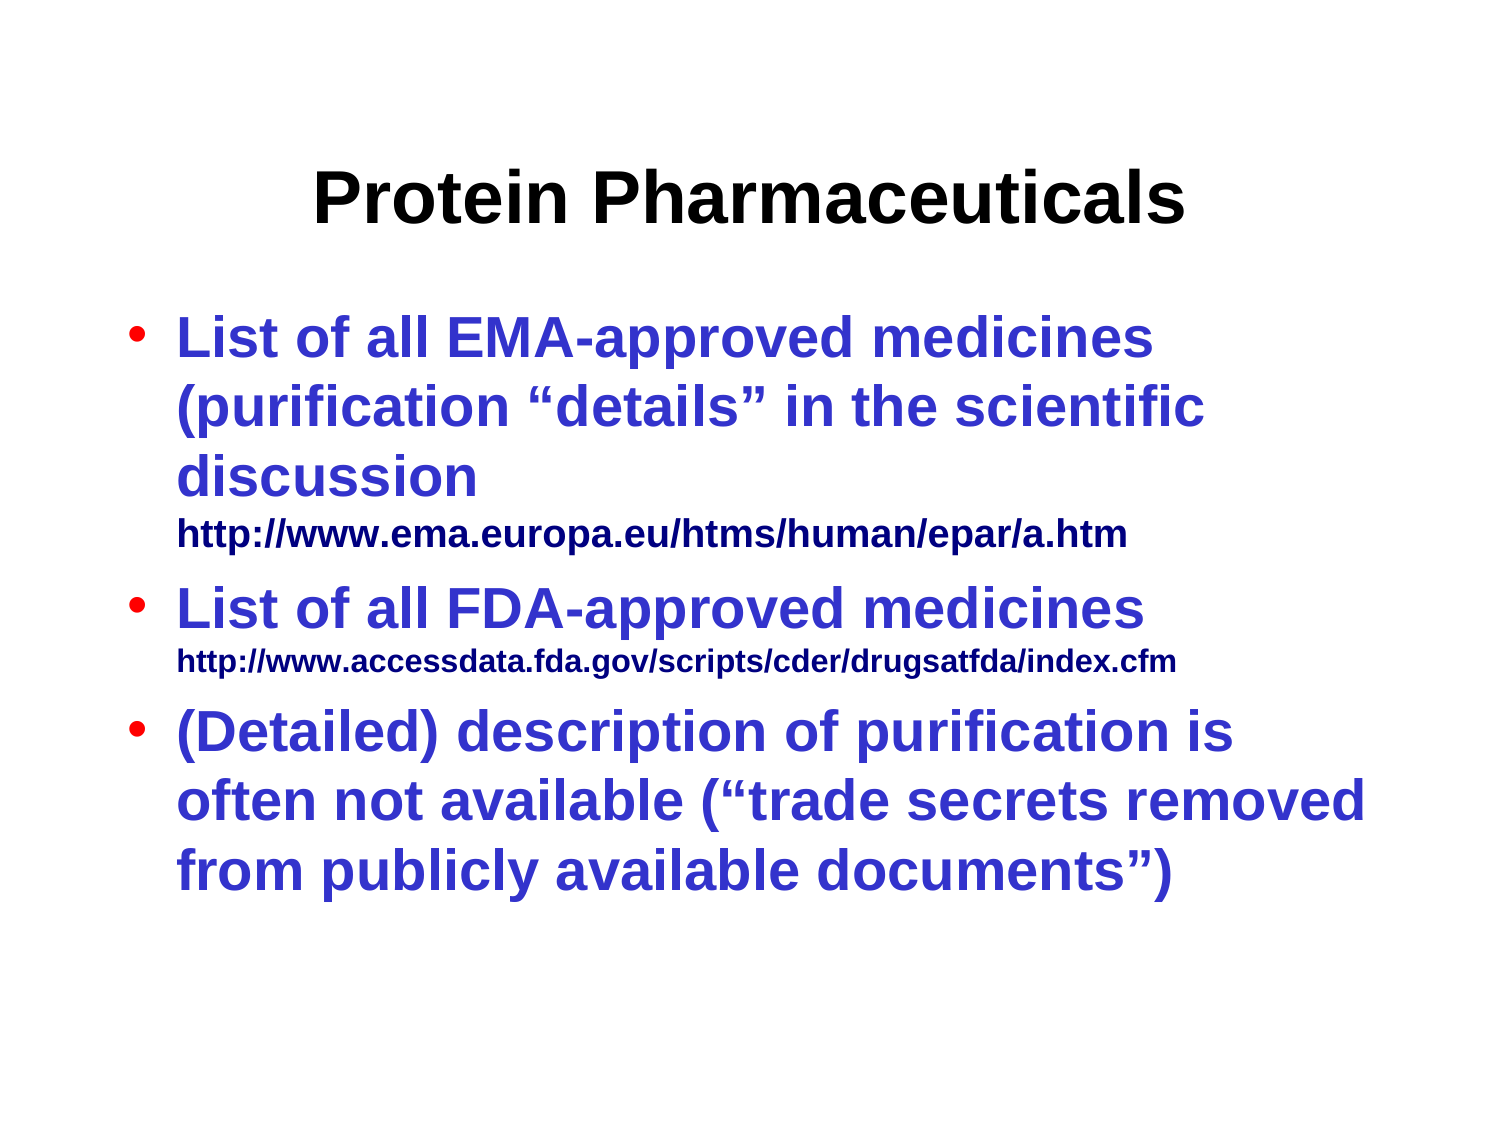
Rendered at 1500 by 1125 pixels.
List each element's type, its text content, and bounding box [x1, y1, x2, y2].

list List of all EMA-approved medicines (purification “details” in the scientific discussion http://www.ema.europa.eu/htms/human/epar/a.htm List of all FDA-approved medicines http://www.accessdata.fda.gov/scripts/cder/drugsatfda/index.cfm (Detailed) description of purification is often not available (“trade secrets removed from publicly available documents”) [112, 291, 1388, 967]
title Protein Pharmaceuticals [112, 99, 1388, 288]
